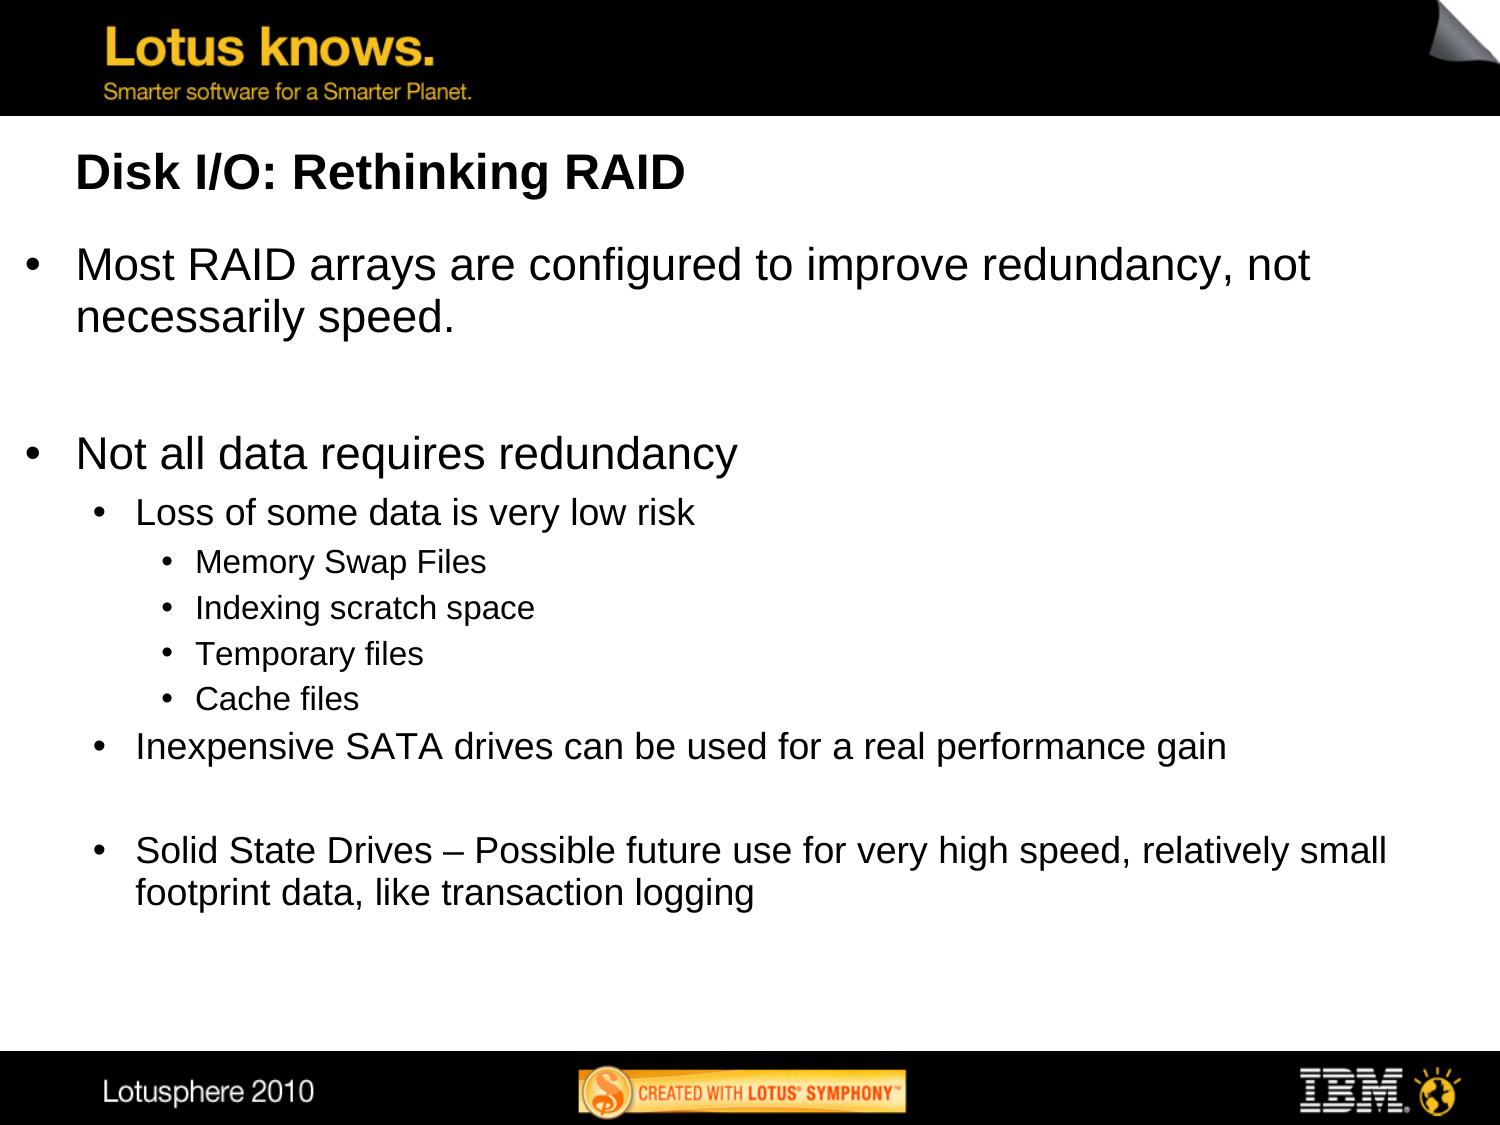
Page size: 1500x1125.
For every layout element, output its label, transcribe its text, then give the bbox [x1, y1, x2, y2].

picture [0, 0, 1500, 114]
title Disk I/O: Rethinking RAID [74, 137, 1475, 200]
picture [0, 1053, 1500, 1125]
list Most RAID arrays are configured to improve redundancy, not necessarily speed. Not all data requires redundancy Loss of some data is very low risk Memory Swap Files Indexing scratch space Temporary files Cache files Inexpensive SATA drives can be used for a real performance gain Solid State Drives – Possible future use for very high speed, relatively small footprint data, like transaction logging [24, 237, 1476, 1026]
